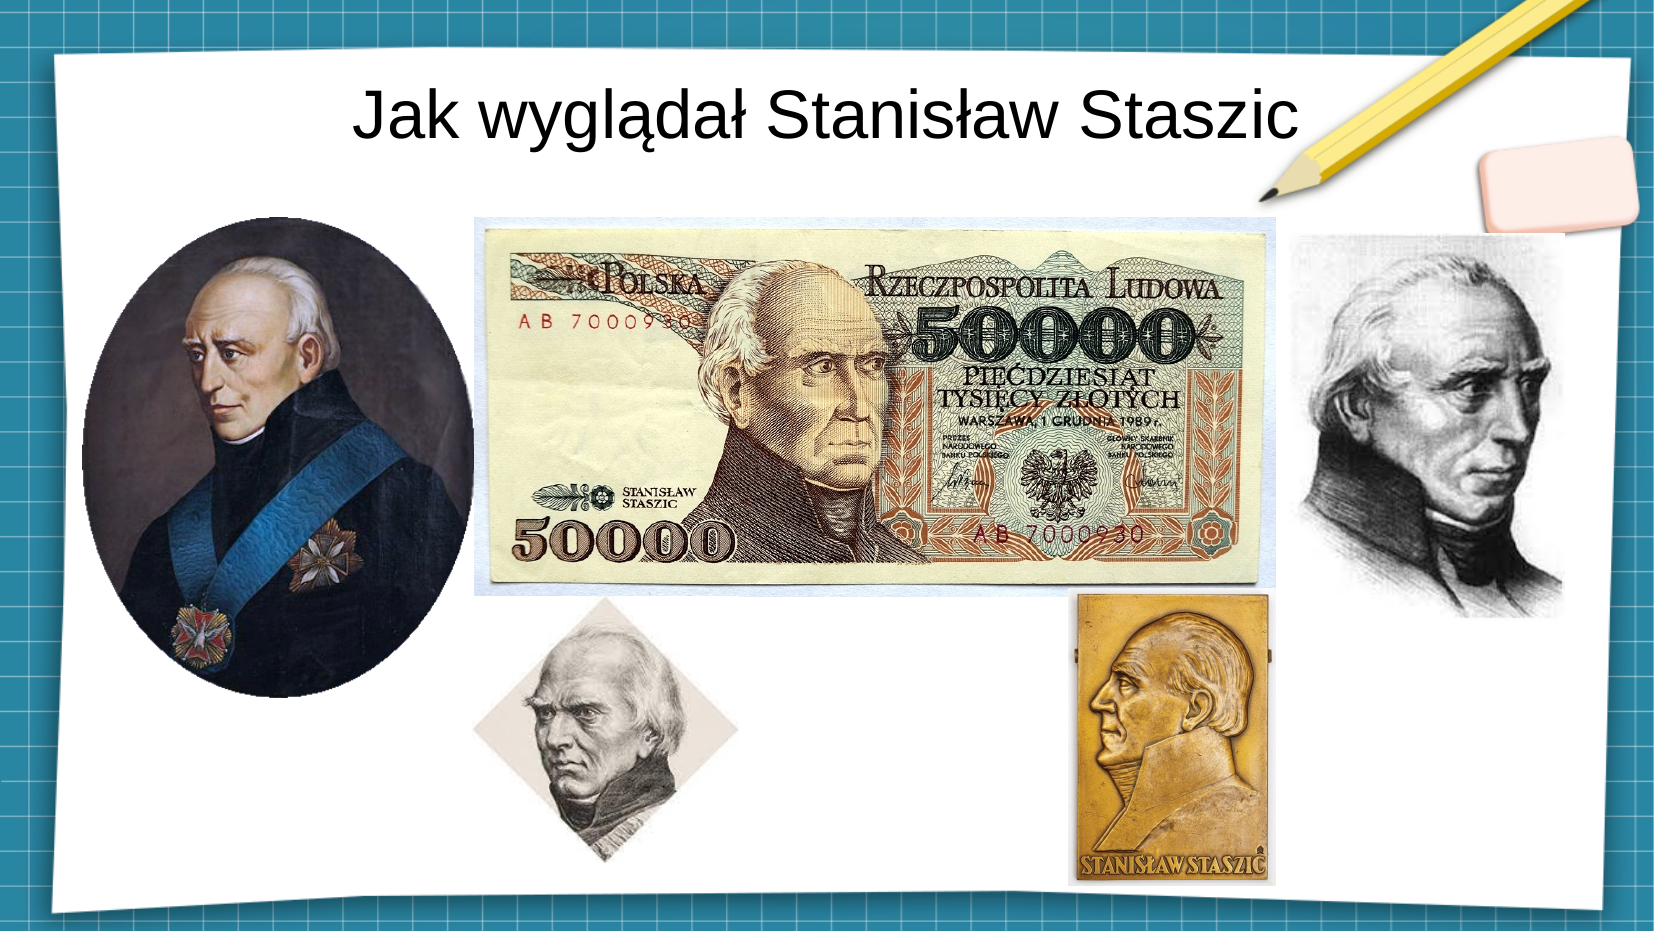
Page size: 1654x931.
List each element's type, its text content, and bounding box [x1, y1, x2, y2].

picture [0, 0, 1654, 931]
title Jak wyglądał Stanisław Staszic [82, 37, 1571, 193]
